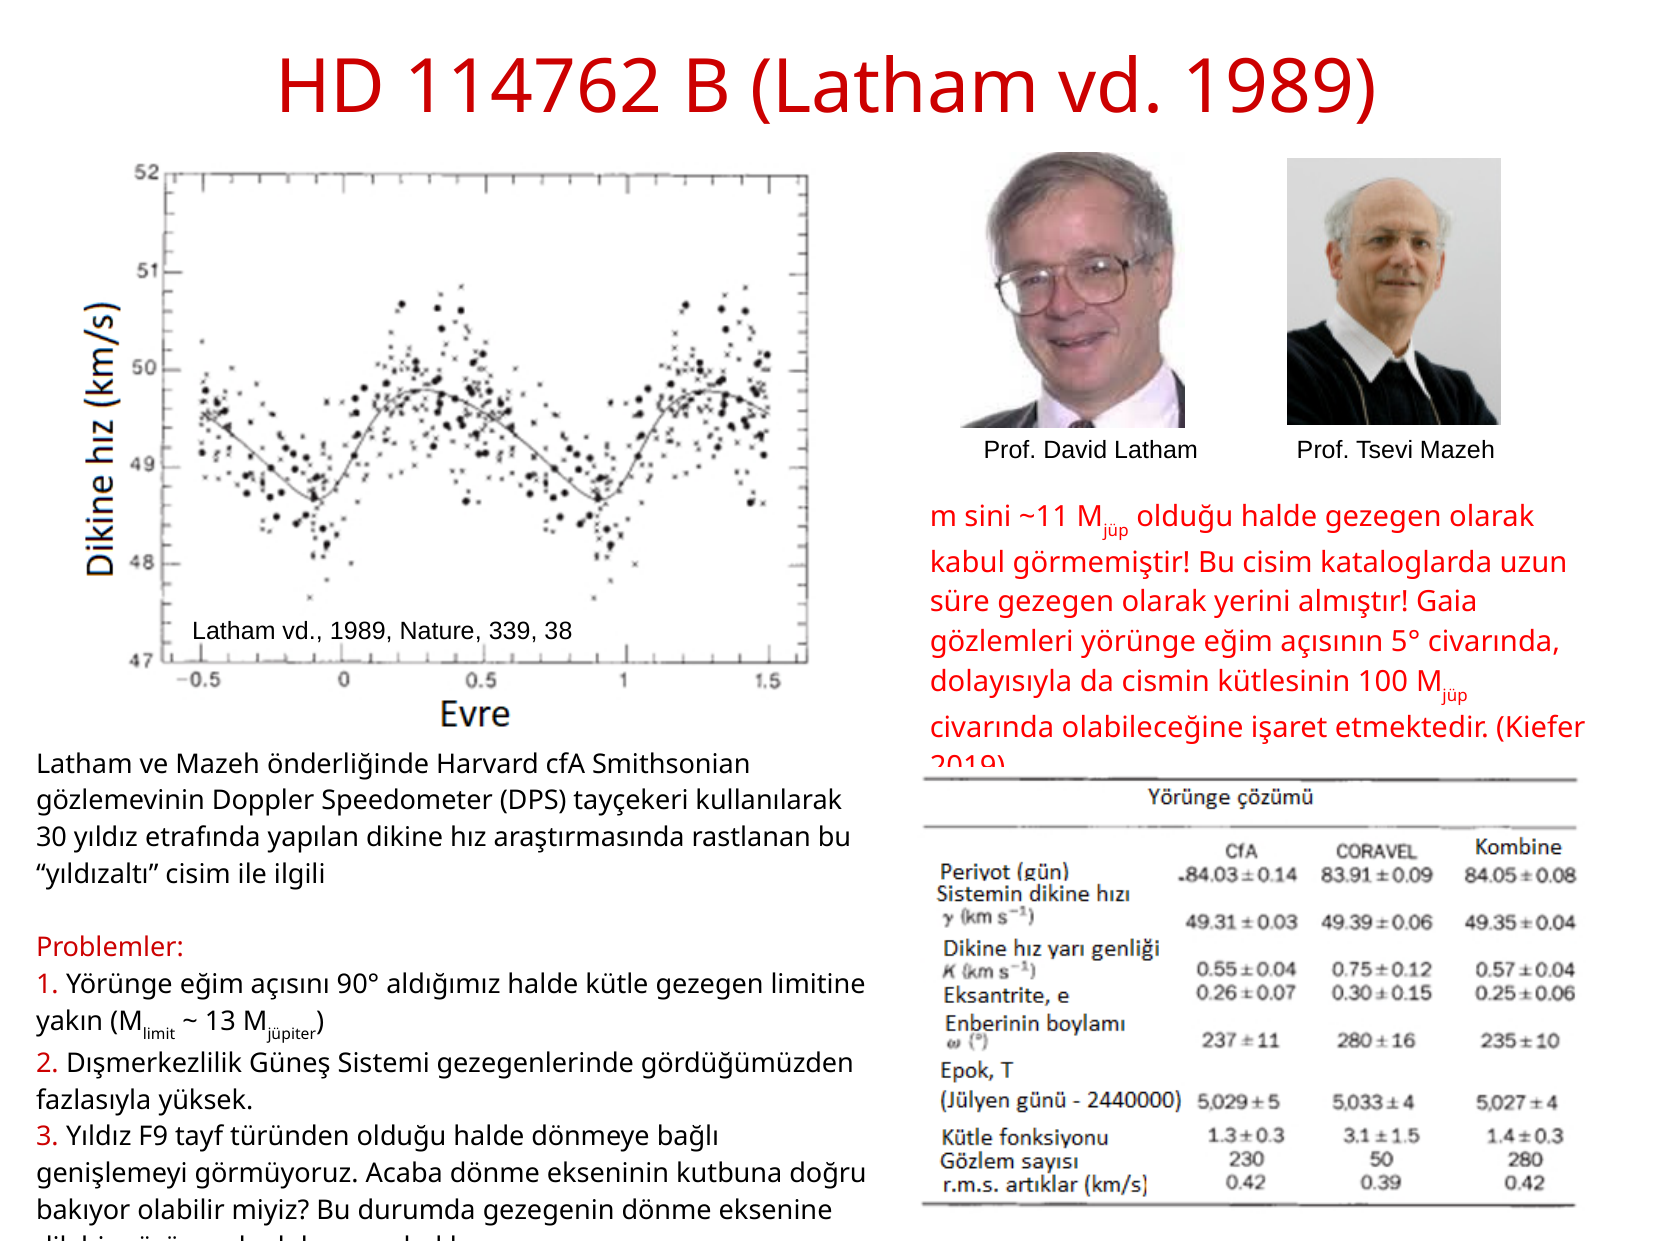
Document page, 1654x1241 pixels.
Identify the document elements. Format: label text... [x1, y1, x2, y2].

text_box Latham vd., 1989, Nature, 339, 38 [177, 608, 883, 653]
title HD 114762 B (Latham vd. 1989) [82, 16, 1571, 151]
picture [960, 152, 1185, 428]
picture [915, 767, 1586, 1214]
picture [1287, 158, 1501, 425]
text_box Prof. Tsevi Mazeh [1281, 428, 1511, 472]
text_box Prof. David Latham [968, 428, 1214, 472]
picture [43, 129, 826, 745]
text_box Latham ve Mazeh önderliğinde Harvard cfA Smithsonian gözlemevinin Doppler Speedometer (DPS) tayçekeri kullanılarak 30 yıldız etrafında yapılan dikine hız araştırmasında rastlanan bu “yıldızaltı” cisim ile ilgili Problemler: 1. Yörünge eğim açısını 90° aldığımız halde kütle gezegen limitine yakın (Mlimit ~ 13 Mjüpiter) 2. Dışmerkezlilik Güneş Sistemi gezegenlerinde gördüğümüzden fazlasıyla yüksek. 3. Yıldız F9 tayf türünden olduğu halde dönmeye bağlı genişlemeyi görmüyoruz. Acaba dönme ekseninin kutbuna doğru bakıyor olabilir miyiz? Bu durumda gezegenin dönme eksenine dik bir yörüngede dolaşması beklenmez. [21, 736, 891, 1221]
text_box m sini ~11 Mjüp olduğu halde gezegen olarak kabul görmemiştir! Bu cisim kataloglarda uzun süre gezegen olarak yerini almıştır! Gaia gözlemleri yörünge eğim açısının 5° civarında, dolayısıyla da cismin kütlesinin 100 Mjüp civarında olabileceğine işaret etmektedir. (Kiefer 2019). [915, 487, 1606, 768]
